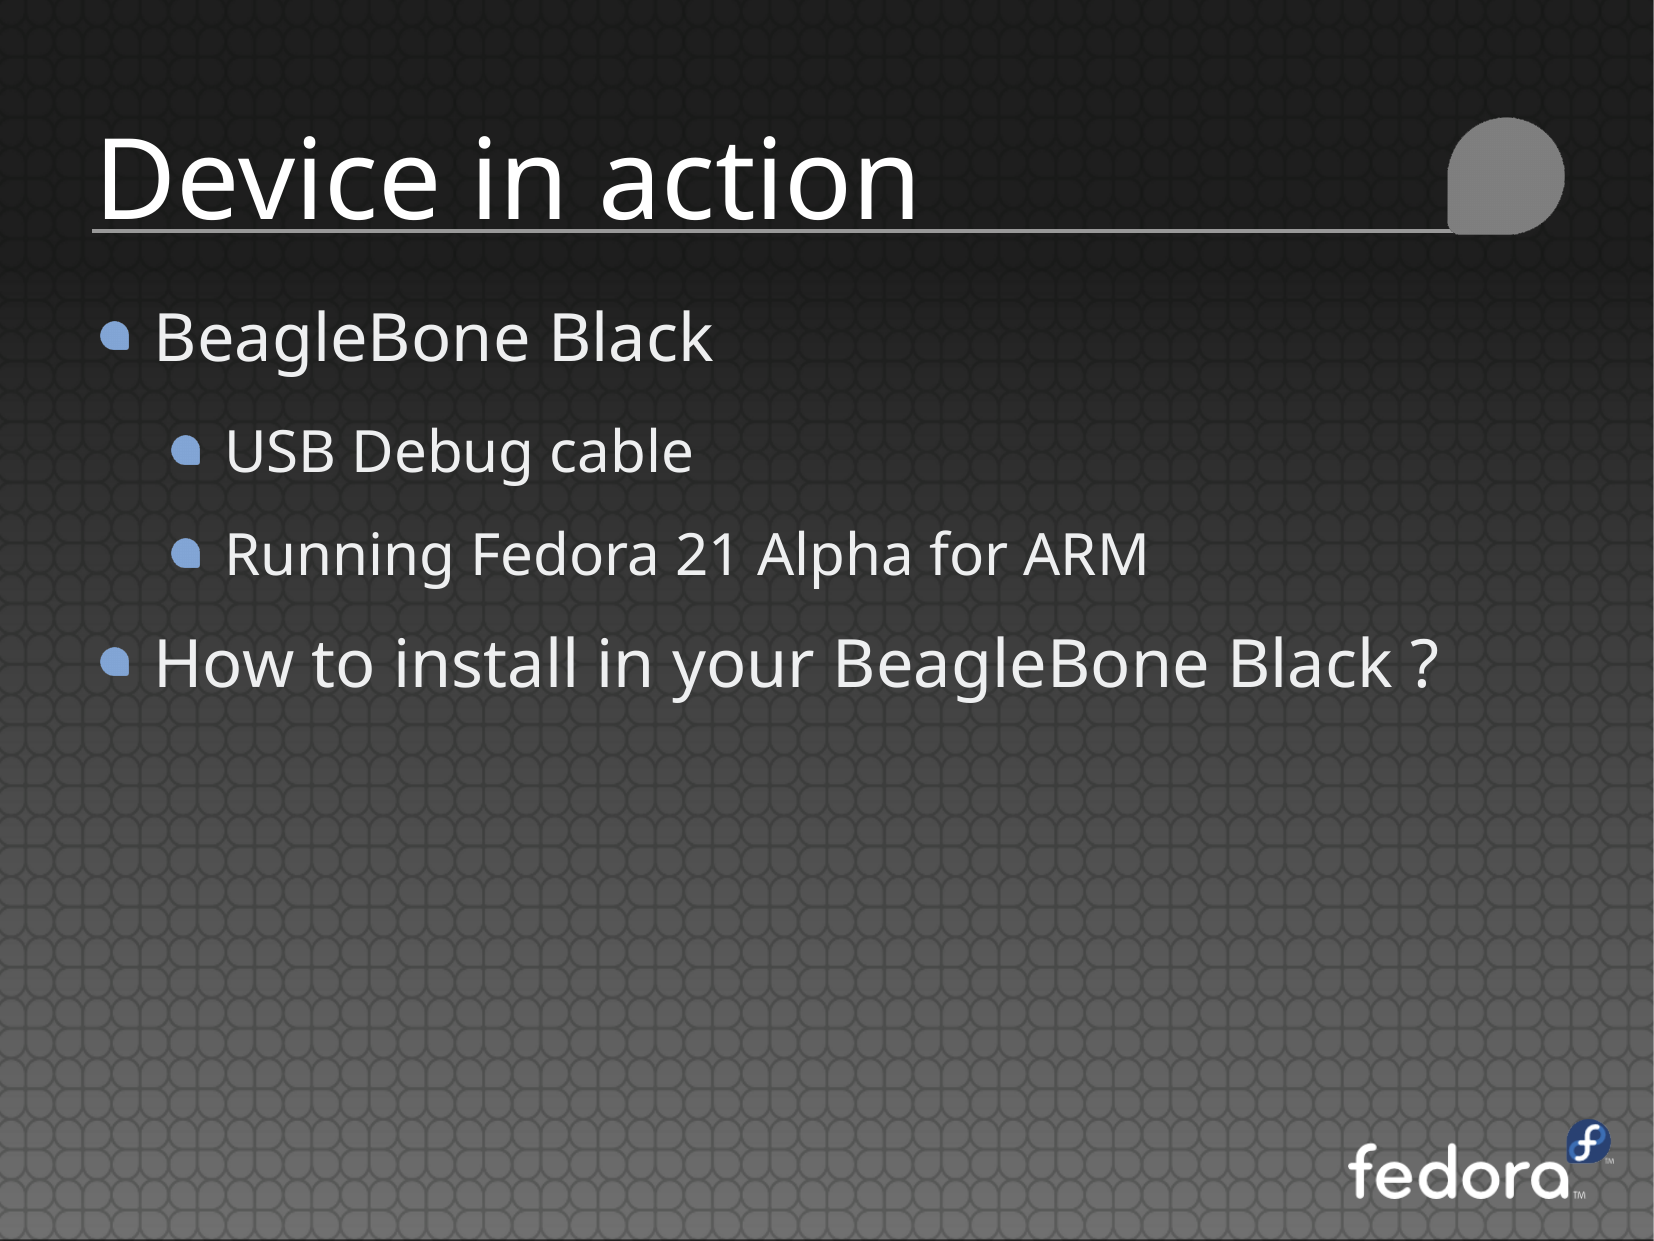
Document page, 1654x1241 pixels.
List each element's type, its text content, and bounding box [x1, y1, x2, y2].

picture [0, 0, 1654, 1241]
list BeagleBone Black USB Debug cable Running Fedora 21 Alpha for ARM How to install in your BeagleBone Black ? [82, 290, 1571, 1094]
title Device in action [94, 100, 1426, 251]
